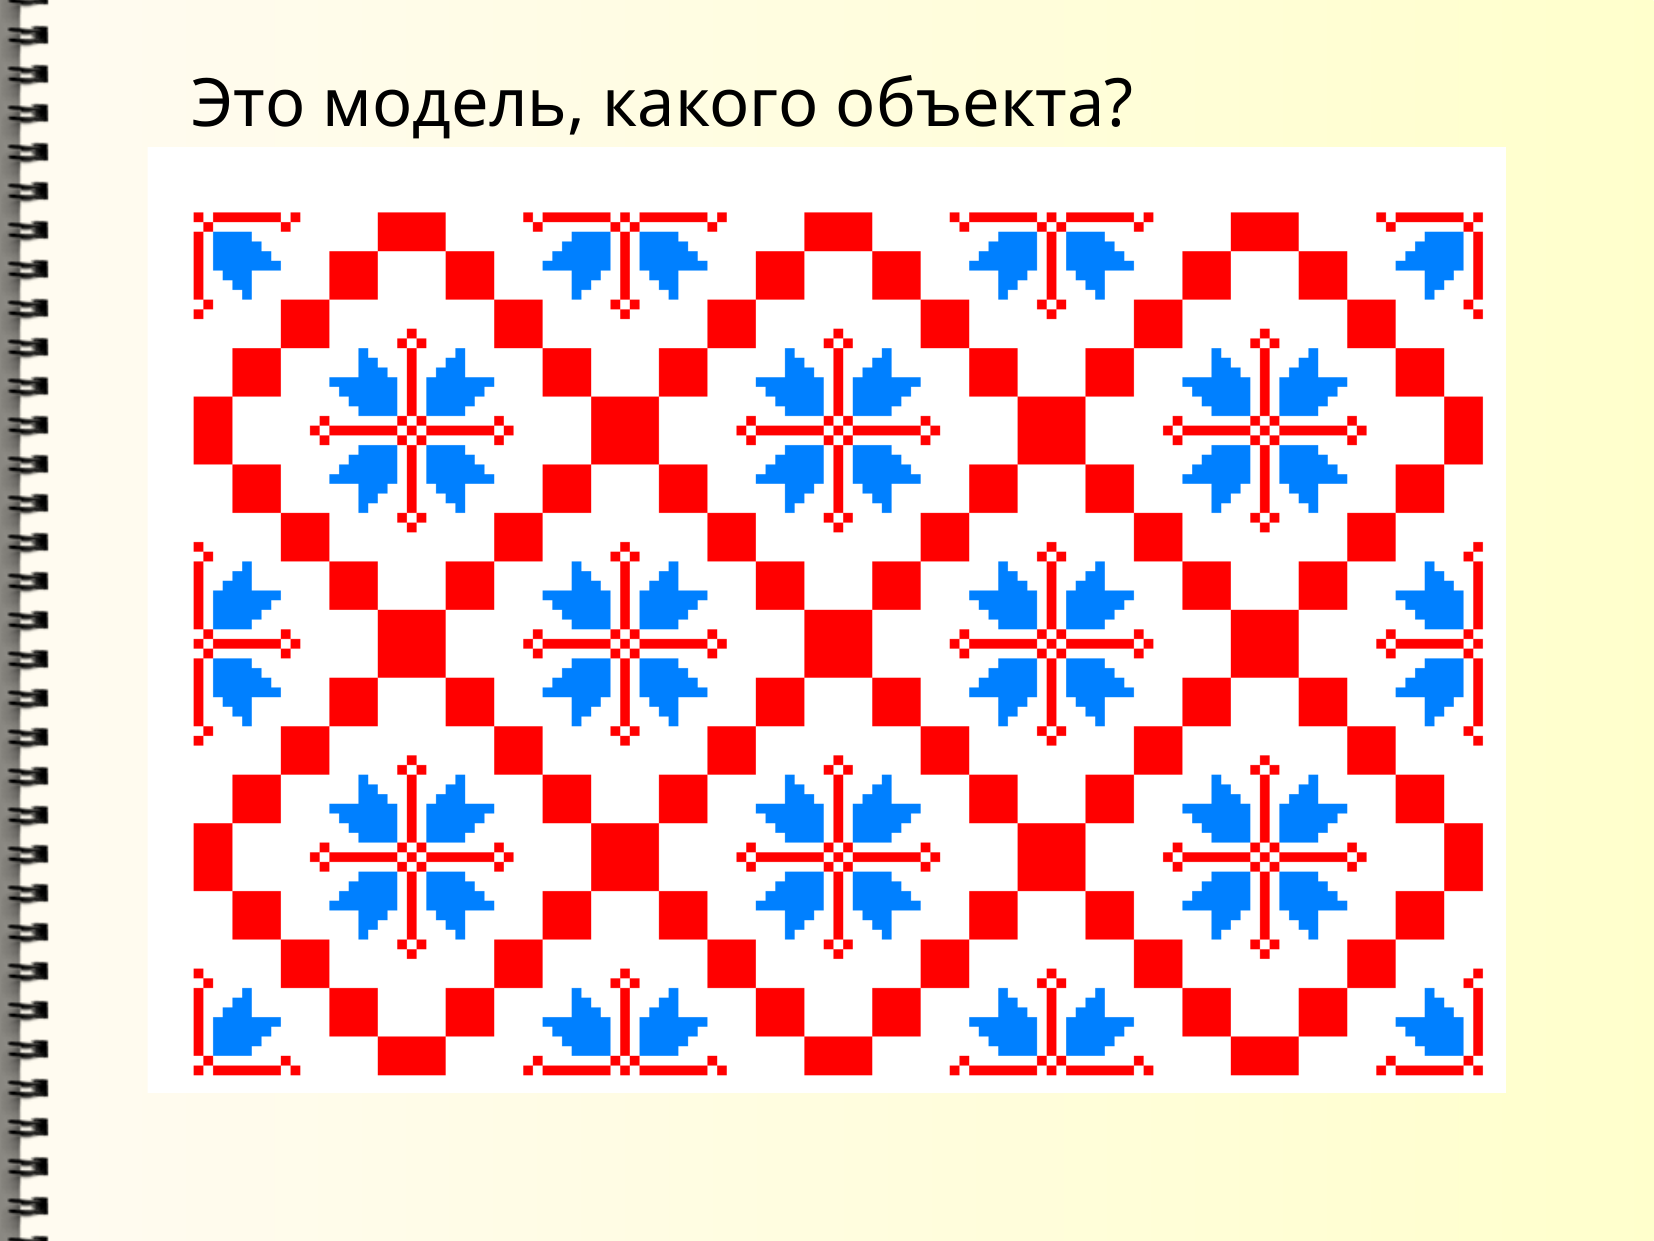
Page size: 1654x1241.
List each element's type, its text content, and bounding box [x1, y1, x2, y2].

text_box Это модель, какого объекта? [177, 47, 1152, 149]
picture [147, 147, 1506, 1093]
picture [0, 0, 1654, 1241]
